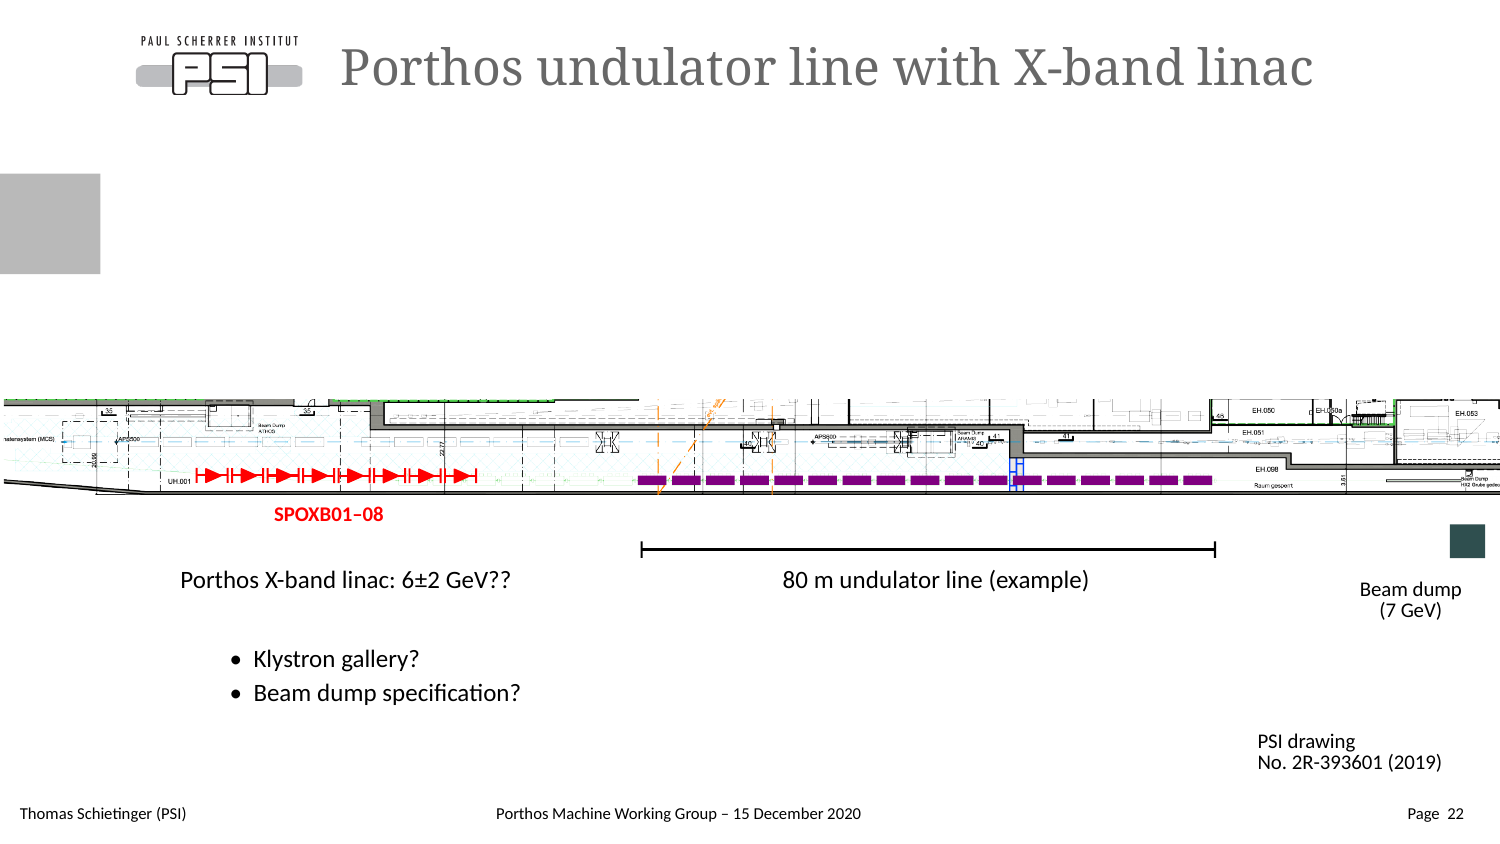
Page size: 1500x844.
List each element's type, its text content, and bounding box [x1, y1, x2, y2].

text_box [876, 475, 906, 485]
text_box [842, 475, 872, 485]
text_box [1149, 475, 1178, 485]
text_box [1012, 475, 1042, 485]
text_box 80 m undulator line (example) [768, 561, 1133, 602]
text_box Beam dump (7 GeV) [1334, 573, 1488, 631]
text_box [774, 475, 803, 485]
text_box [637, 475, 667, 485]
text_box [1081, 475, 1110, 485]
title Porthos undulator line with X-band linac [340, 35, 1442, 98]
text_box [1115, 475, 1144, 485]
text_box • Klystron gallery? • Beam dump specification? [214, 641, 833, 720]
text_box [706, 475, 735, 485]
text_box [1047, 475, 1076, 485]
text_box SPOXB01–08 [259, 499, 405, 535]
text_box [740, 475, 769, 485]
text_box [1449, 524, 1486, 559]
picture [3, 399, 1500, 495]
text_box PSI drawing No. 2R-393601 (2019) [1242, 725, 1458, 785]
text_box Porthos X-band linac: 6±2 GeV?? [165, 561, 540, 602]
text_box [672, 475, 701, 485]
text_box [808, 475, 837, 485]
text_box [978, 475, 1008, 485]
text_box [910, 475, 940, 485]
text_box [1183, 475, 1213, 485]
text_box [944, 475, 974, 485]
